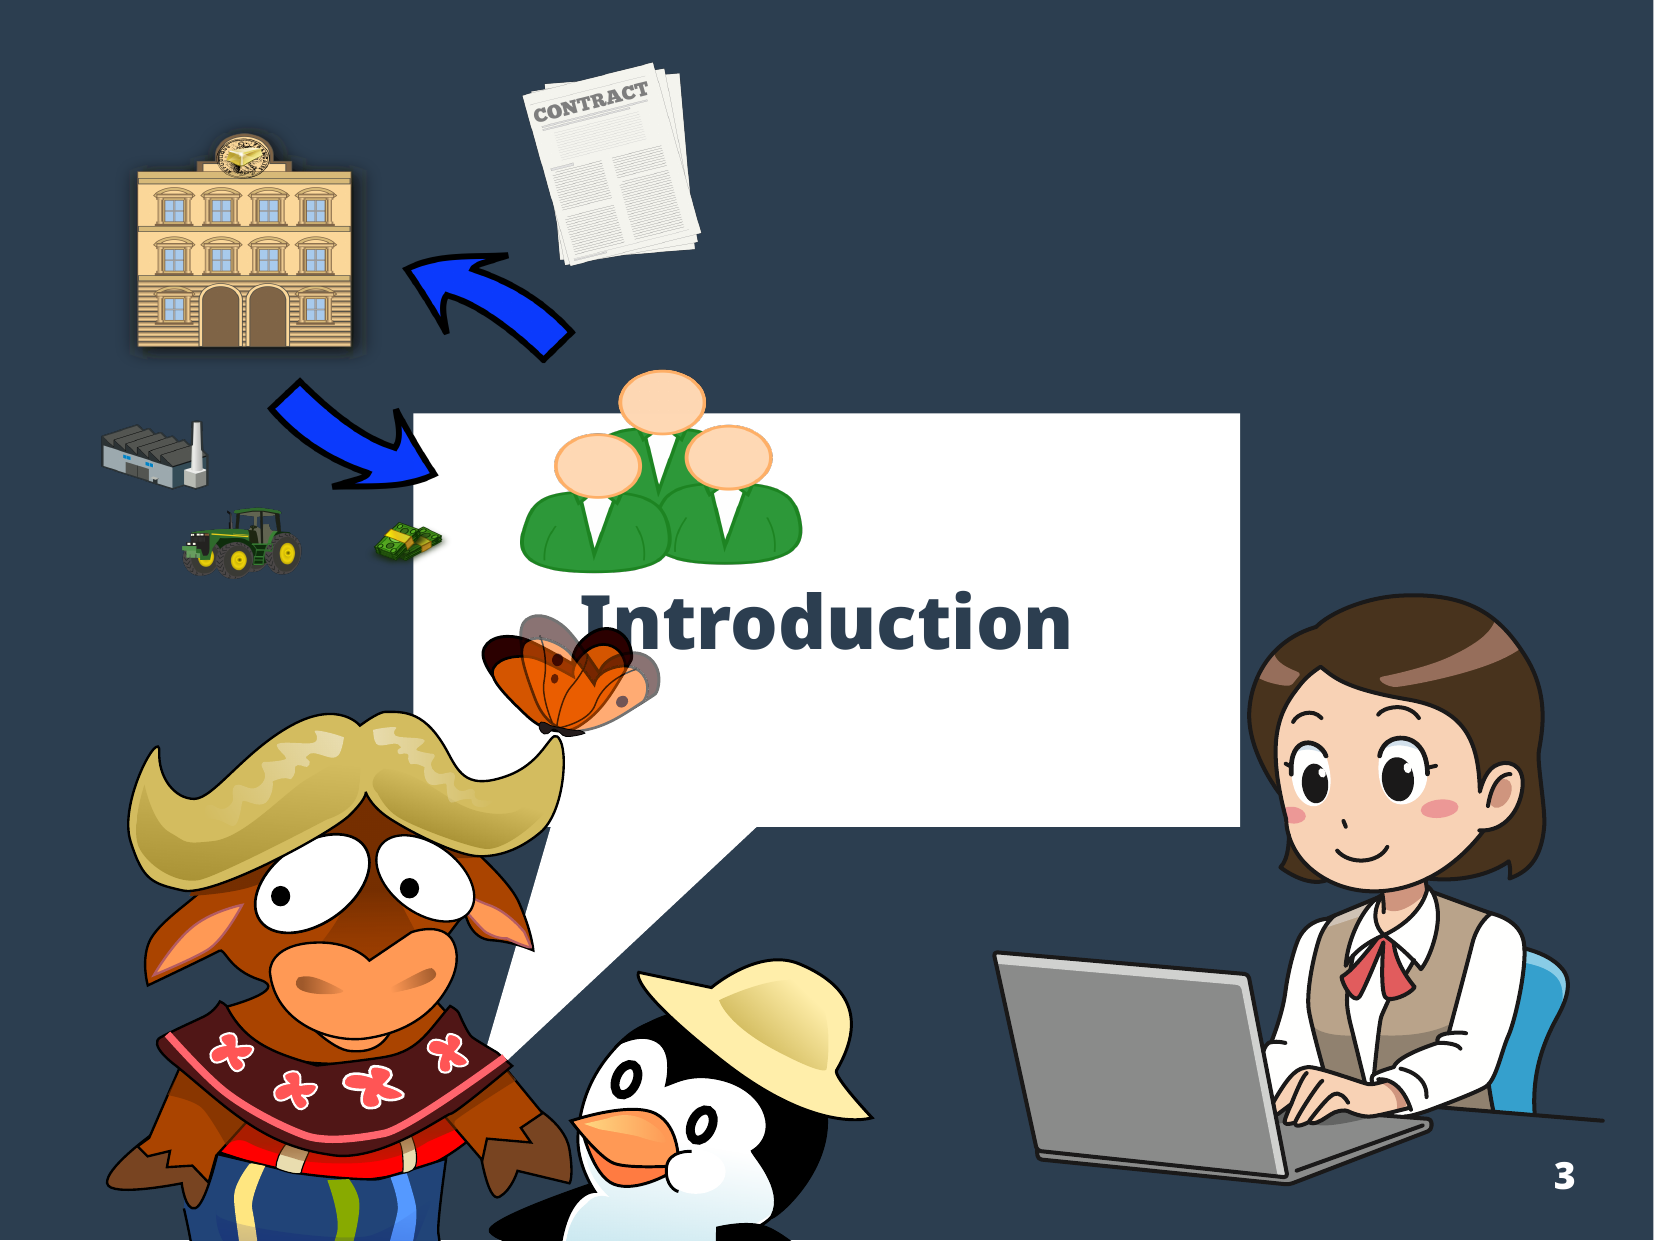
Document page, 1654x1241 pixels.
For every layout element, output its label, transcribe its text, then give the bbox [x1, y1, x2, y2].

picture [61, 35, 894, 579]
picture [70, 614, 909, 1241]
title Introduction [442, 442, 1211, 798]
picture [992, 590, 1608, 1187]
